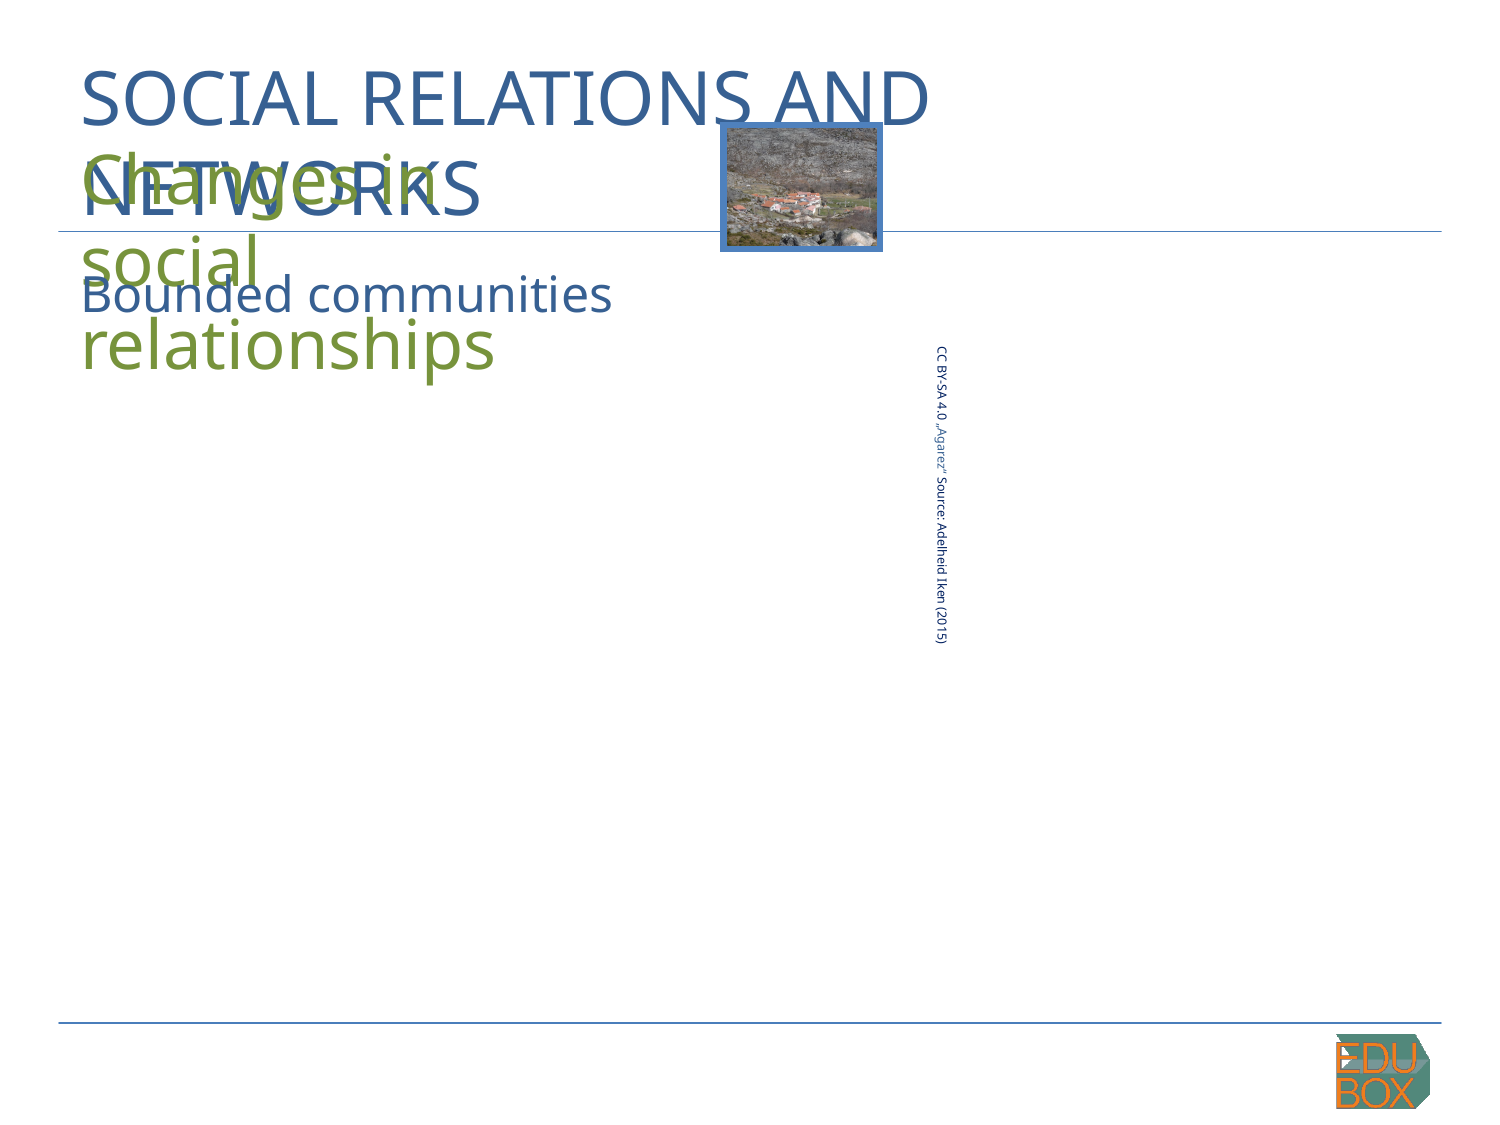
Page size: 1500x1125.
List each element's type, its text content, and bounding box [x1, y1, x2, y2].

list Changes in social relationships [867, 127, 1040, 247]
list Changes in social relationships [64, 127, 737, 247]
text_box CC BY-SA 4.0 „Agarez“ Source: Adelheid Iken (2015) [925, 332, 958, 745]
text_box Bounded communities [64, 255, 1414, 332]
title SOCIAL RELATIONS AND NETWORKS [64, 42, 1447, 153]
picture [1328, 1028, 1437, 1114]
picture [88, 351, 913, 998]
picture [743, 128, 861, 246]
